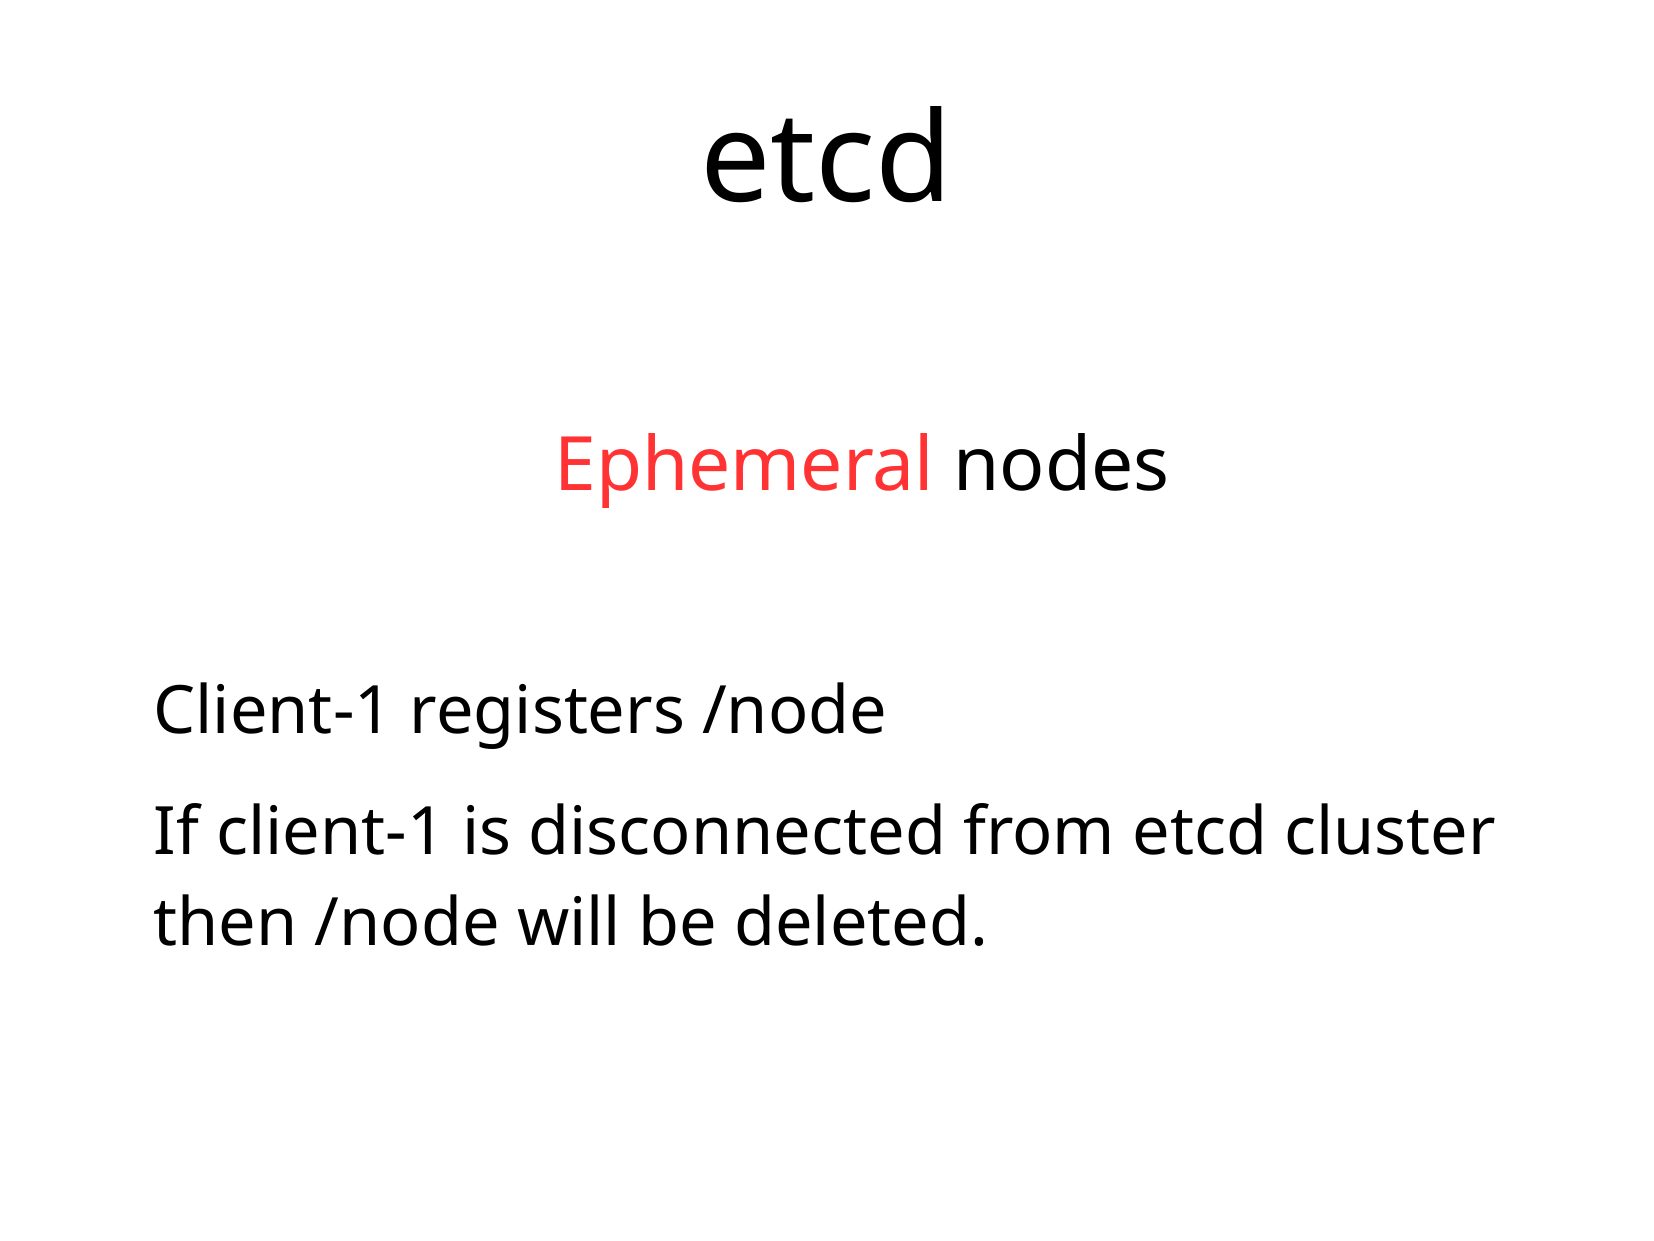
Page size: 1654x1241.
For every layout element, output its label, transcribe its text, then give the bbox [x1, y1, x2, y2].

title etcd [82, 49, 1571, 257]
list Ephemeral nodes Client-1 registers /node If client-1 is disconnected from etcd cluster then /node will be deleted. [82, 290, 1571, 1155]
